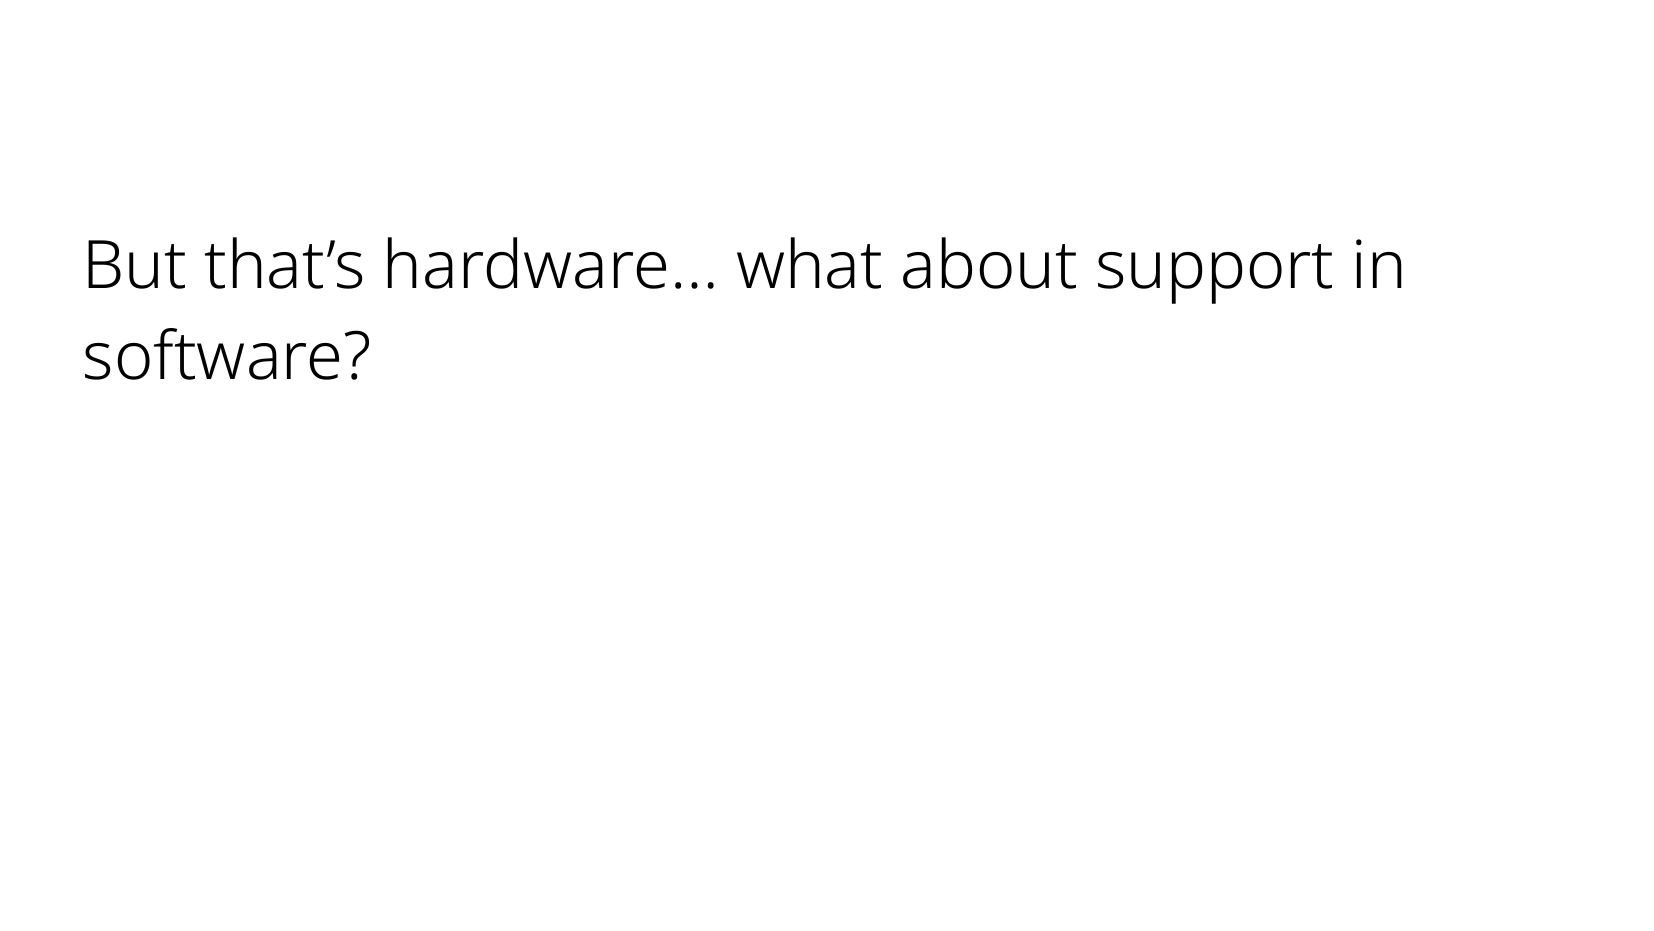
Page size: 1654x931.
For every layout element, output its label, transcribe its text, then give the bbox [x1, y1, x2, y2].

list But that’s hardware… what about support in software? [82, 217, 1571, 758]
